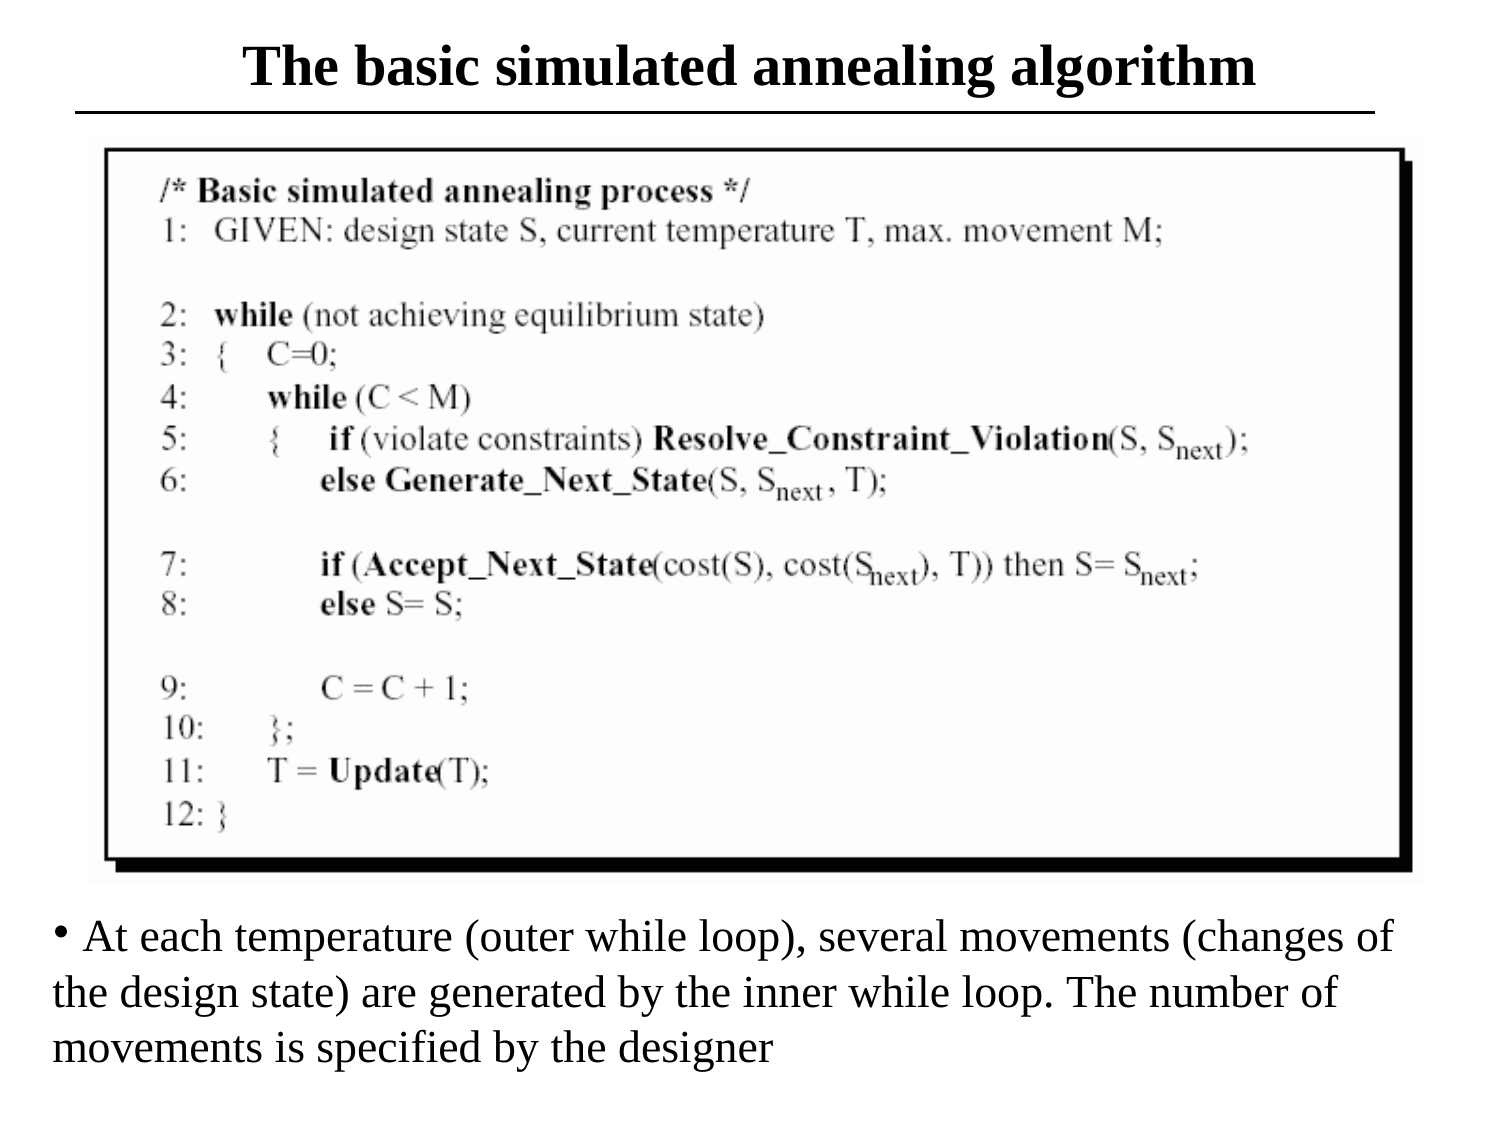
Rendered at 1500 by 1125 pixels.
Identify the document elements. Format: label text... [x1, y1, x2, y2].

text_box At each temperature (outer while loop), several movements (changes of the design state) are generated by the inner while loop. The number of movements is specified by the designer [37, 899, 1476, 1074]
title The basic simulated annealing algorithm [112, 12, 1388, 113]
picture [86, 137, 1426, 884]
